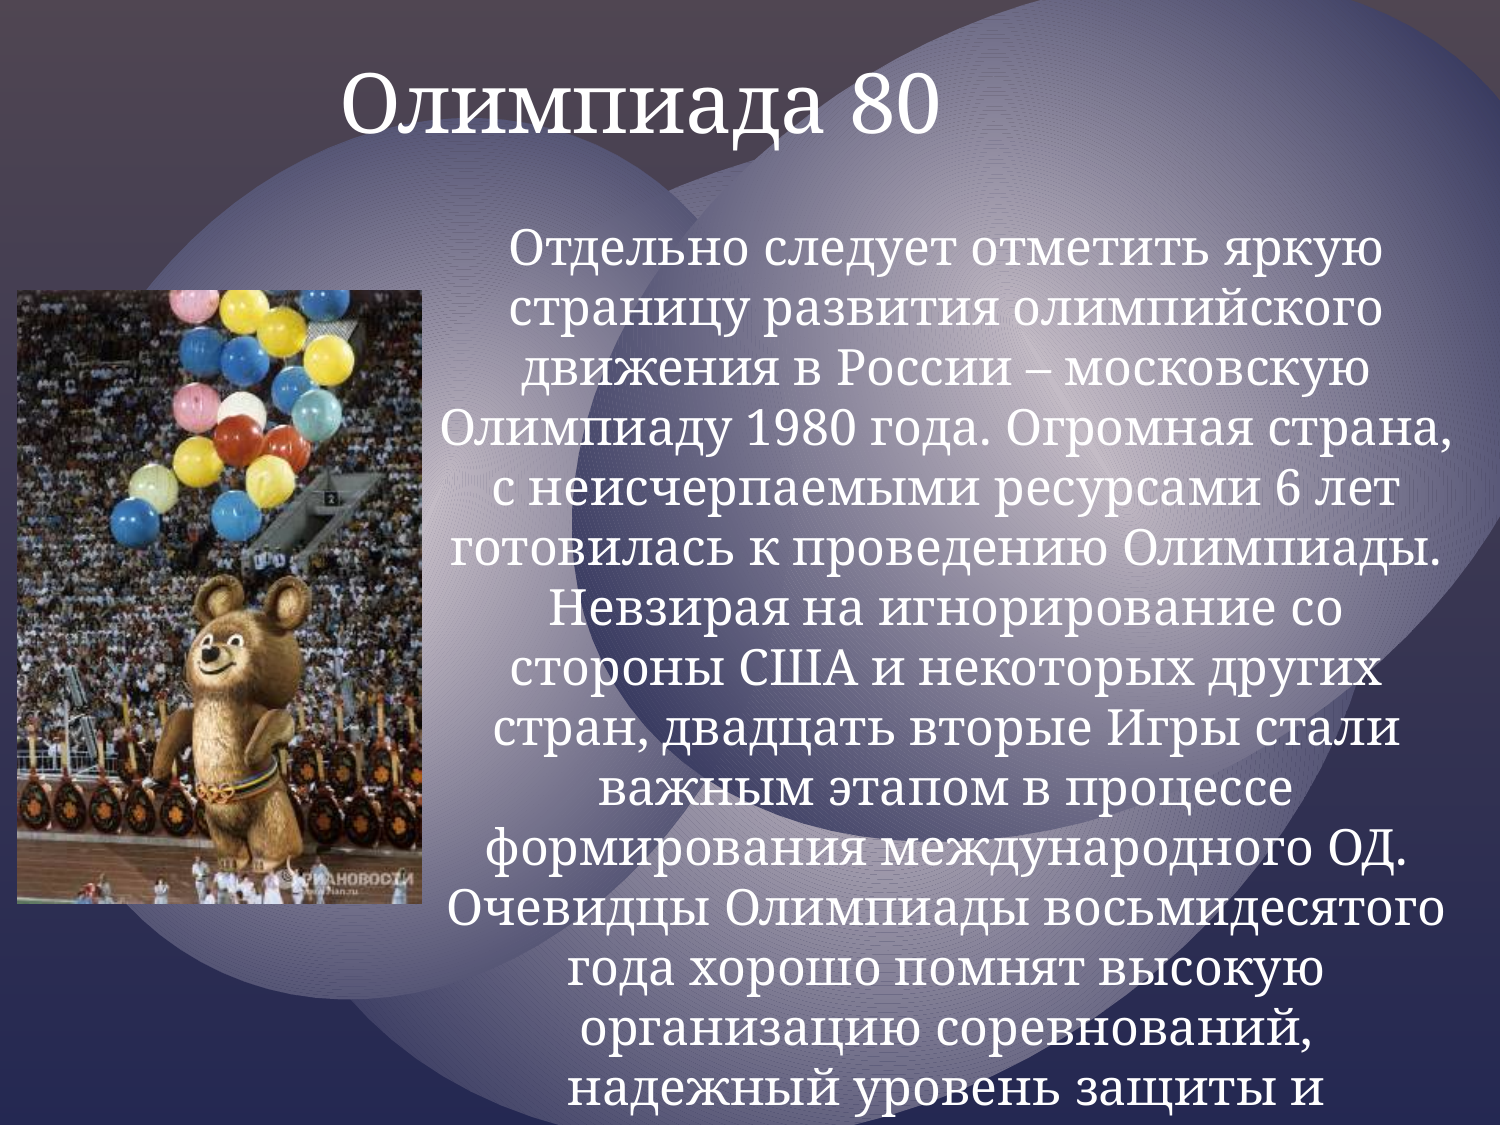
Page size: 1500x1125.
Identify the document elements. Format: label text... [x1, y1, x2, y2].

list Отдельно следует отметить яркую страницу развития олимпийского движения в России – московскую Олимпиаду 1980 года. Огромная страна, с неисчерпаемыми ресурсами 6 лет готовилась к проведению Олимпиады. Невзирая на игнорирование со стороны США и некоторых других стран, двадцать вторые Игры стали важным этапом в процессе формирования международного ОД. Очевидцы Олимпиады восьмидесятого года хорошо помнят высокую организацию соревнований, надежный уровень защиты и безграничное радушие москвичей. [419, 208, 1471, 1047]
picture [17, 290, 422, 904]
title Олимпиада 80 [324, 42, 1362, 161]
